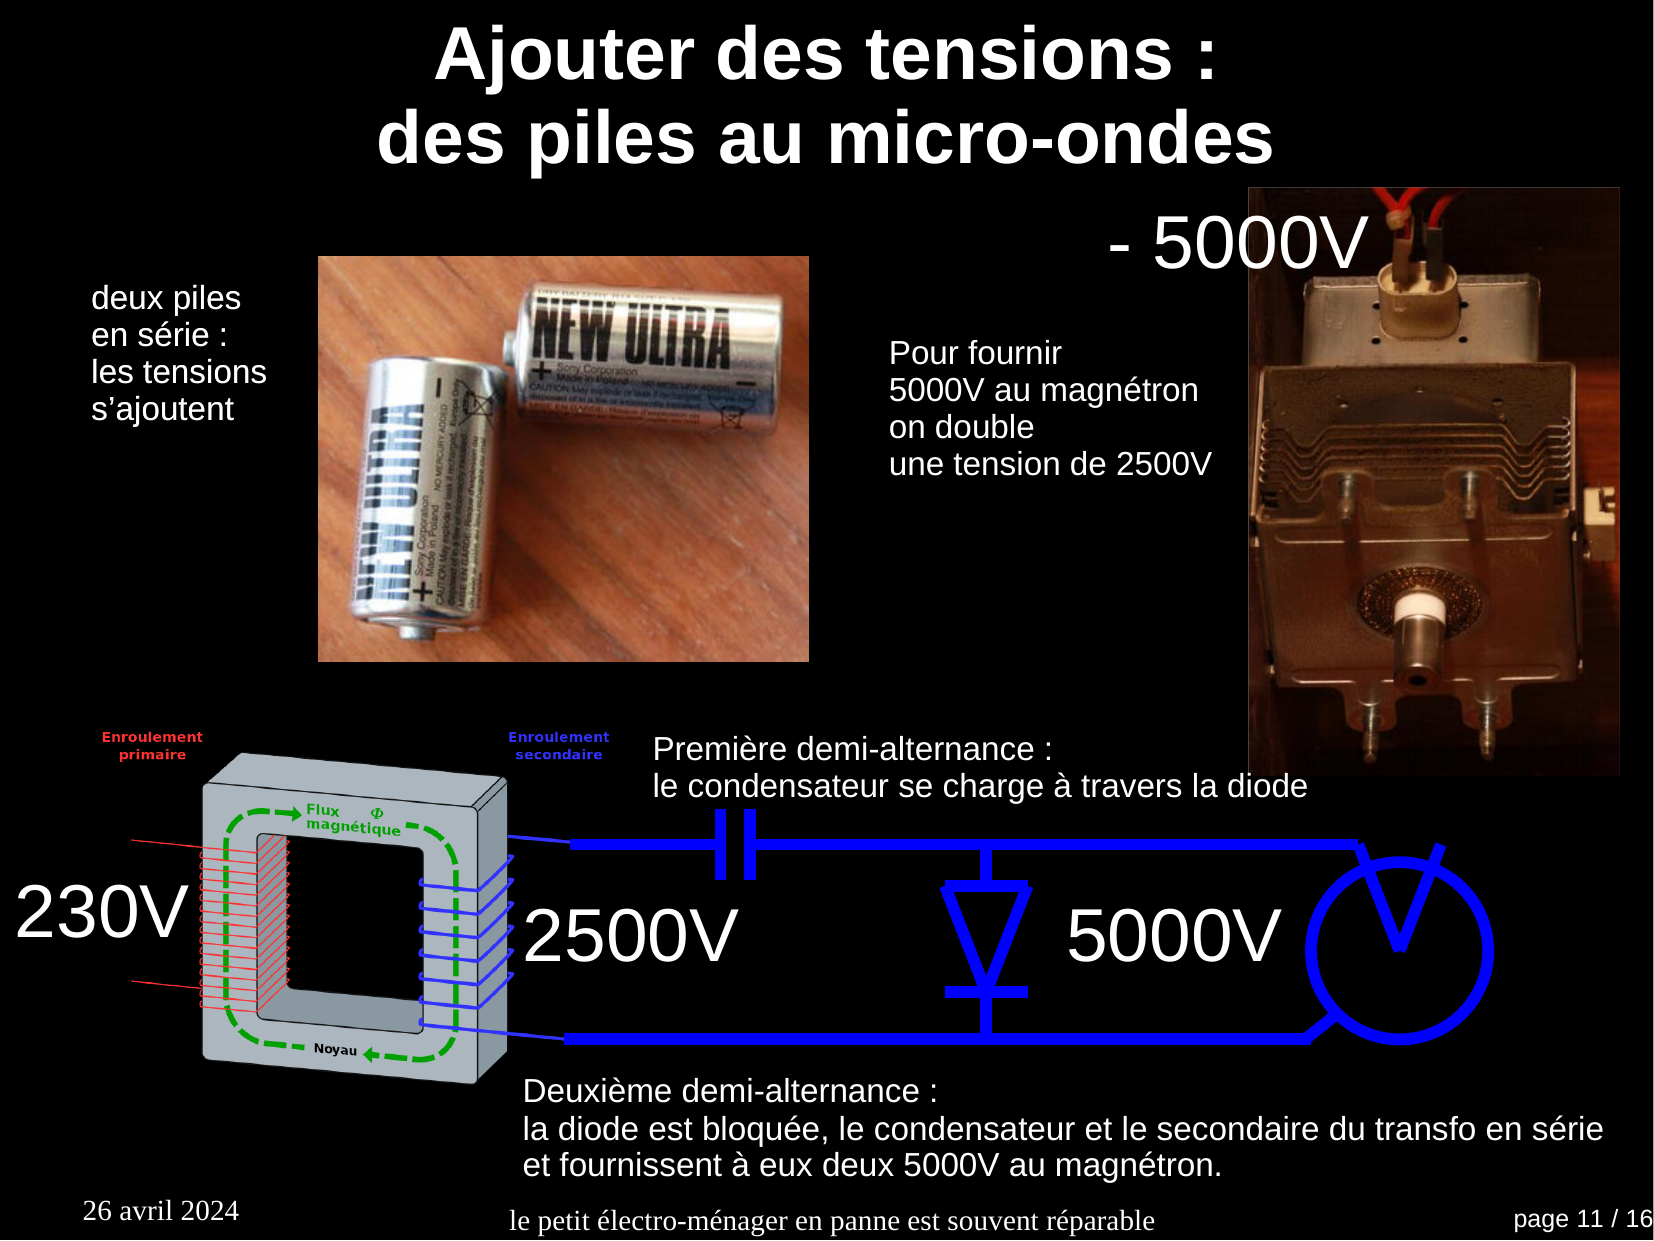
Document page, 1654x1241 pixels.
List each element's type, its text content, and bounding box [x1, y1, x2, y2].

text_box 230V [0, 862, 284, 962]
picture [318, 256, 809, 662]
picture [94, 722, 618, 1093]
text_box Pour fournir 5000V au magnétron on double une tension de 2500V [874, 327, 1228, 491]
text_box Première demi-alternance : le condensateur se charge à travers la diode [637, 722, 1325, 886]
text_box Deuxième demi-alternance : la diode est bloquée, le condensateur et le secondaire du transfo en série et fournissent à eux deux 5000V au magnétron. [507, 1065, 1621, 1229]
picture [1248, 187, 1620, 776]
text_box deux piles en série : les tensions s’ajoutent [76, 271, 308, 435]
title Ajouter des tensions : des piles au micro-ondes [17, 6, 1636, 185]
text_box 5000V [1051, 885, 1335, 985]
text_box 2500V [507, 885, 792, 985]
text_box - 5000V [1092, 193, 1385, 293]
